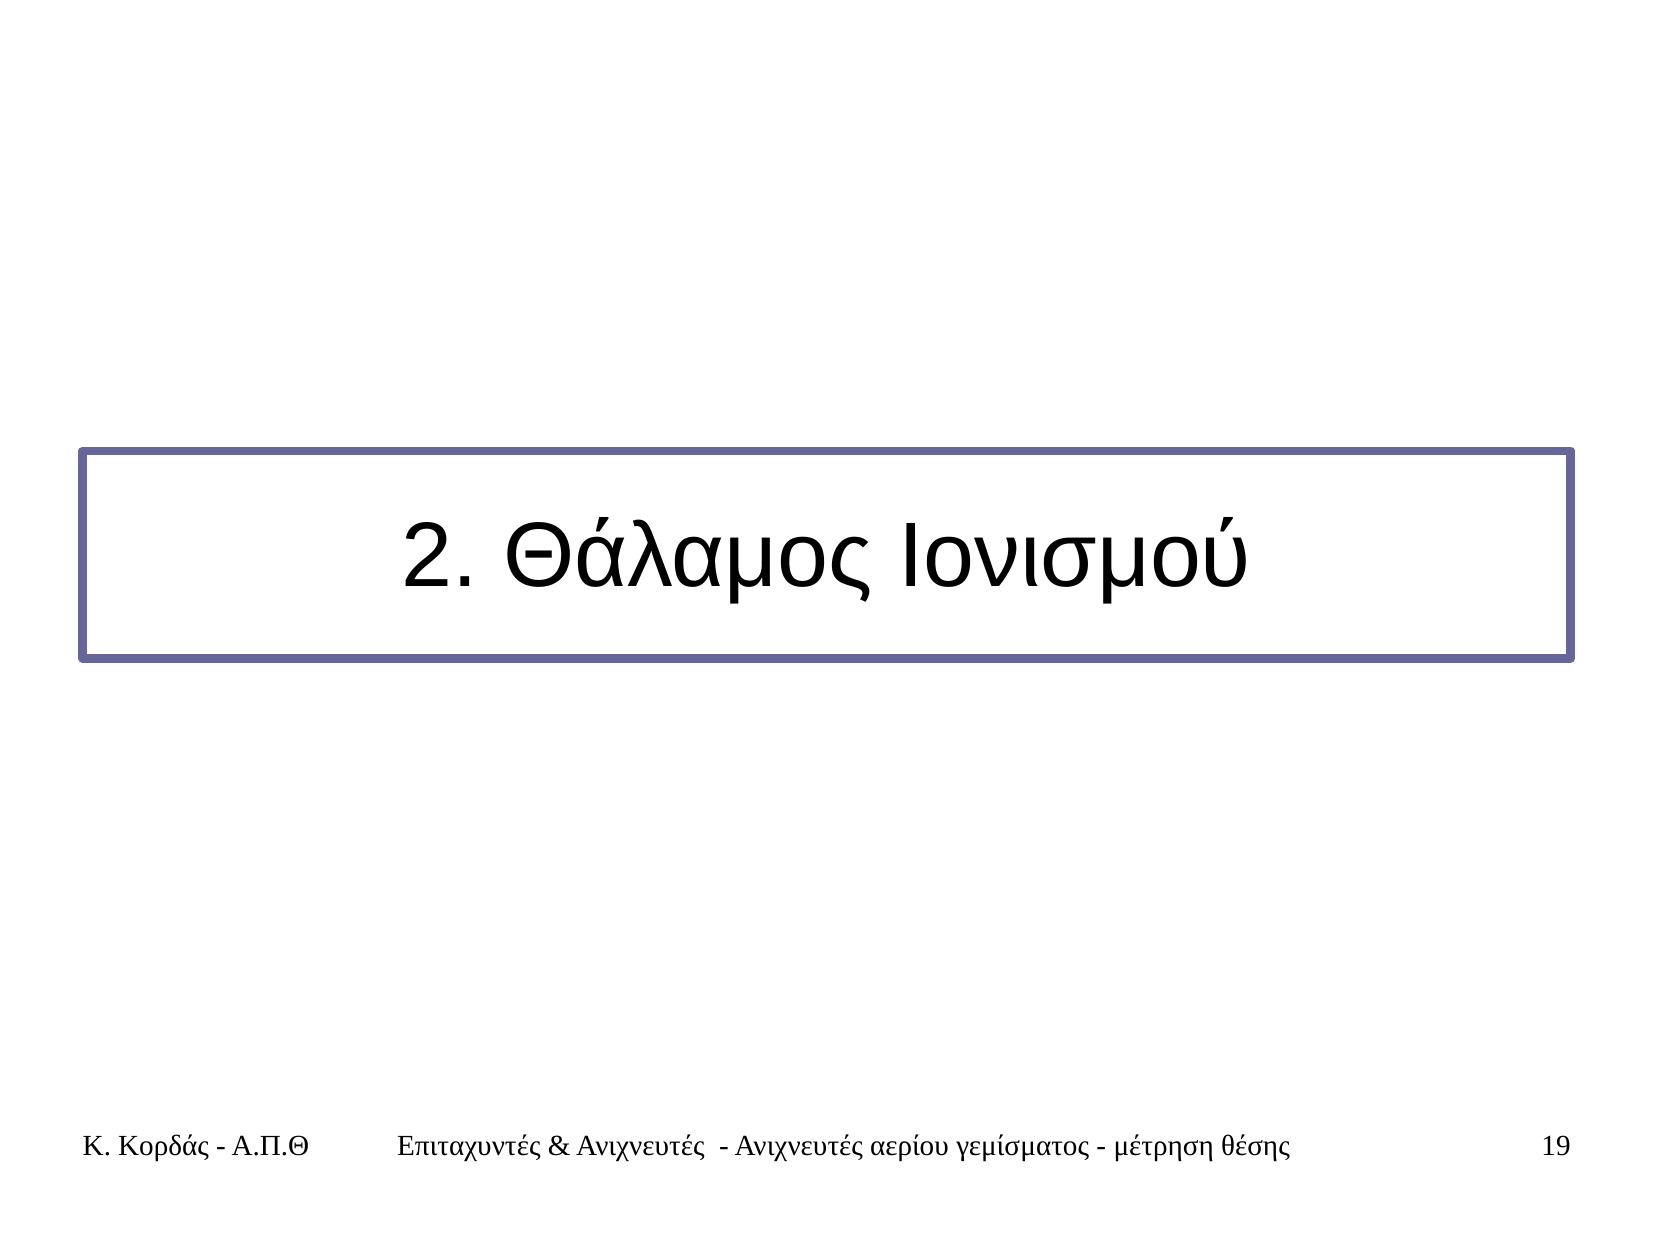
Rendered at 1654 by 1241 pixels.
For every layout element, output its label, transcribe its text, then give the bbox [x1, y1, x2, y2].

title 2. Θάλαμος Ιονισμού [82, 451, 1571, 659]
